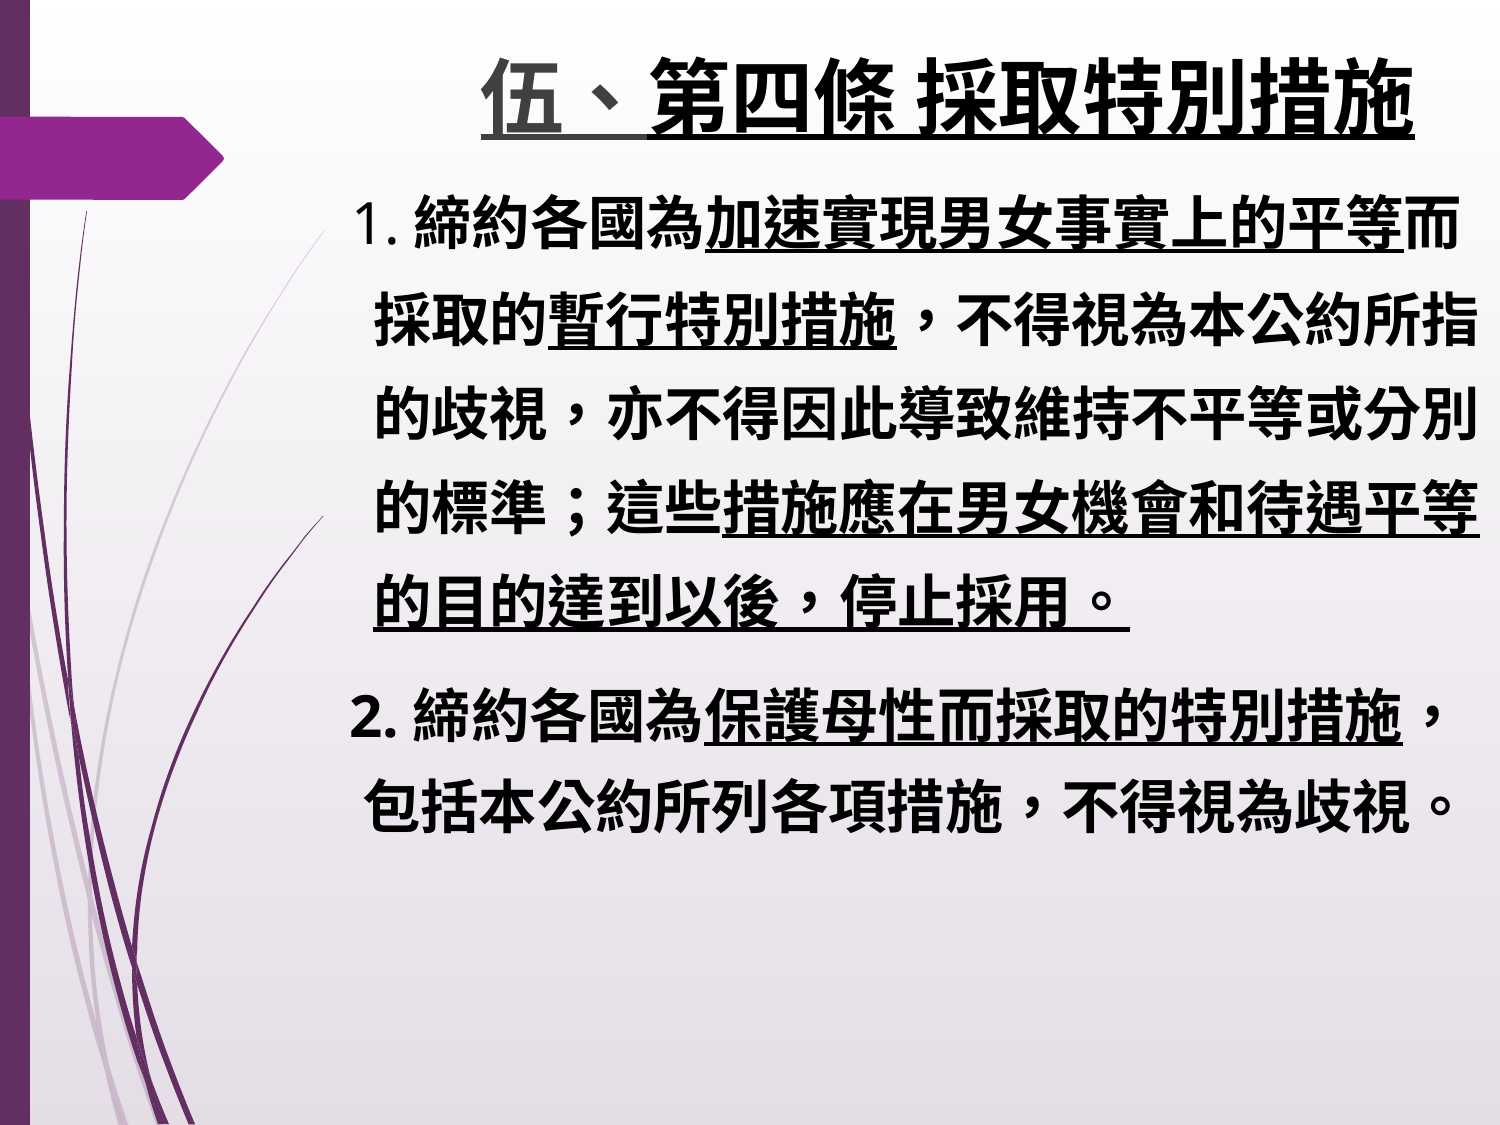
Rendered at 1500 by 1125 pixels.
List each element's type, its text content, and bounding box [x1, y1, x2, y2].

list 伍、第四條 採取特別措施 1.締約各國為加速實現男女事實上的平等而採取的暫行特別措施，不得視為本公約所指的歧視，亦不得因此導致維持不平等或分別的標準；這些措施應在男女機會和待遇平等的目的達到以後，停止採用。 2.締約各國為保護母性而採取的特別措施， 包括本公約所列各項措施，不得視為歧視。 [158, 37, 1500, 1088]
